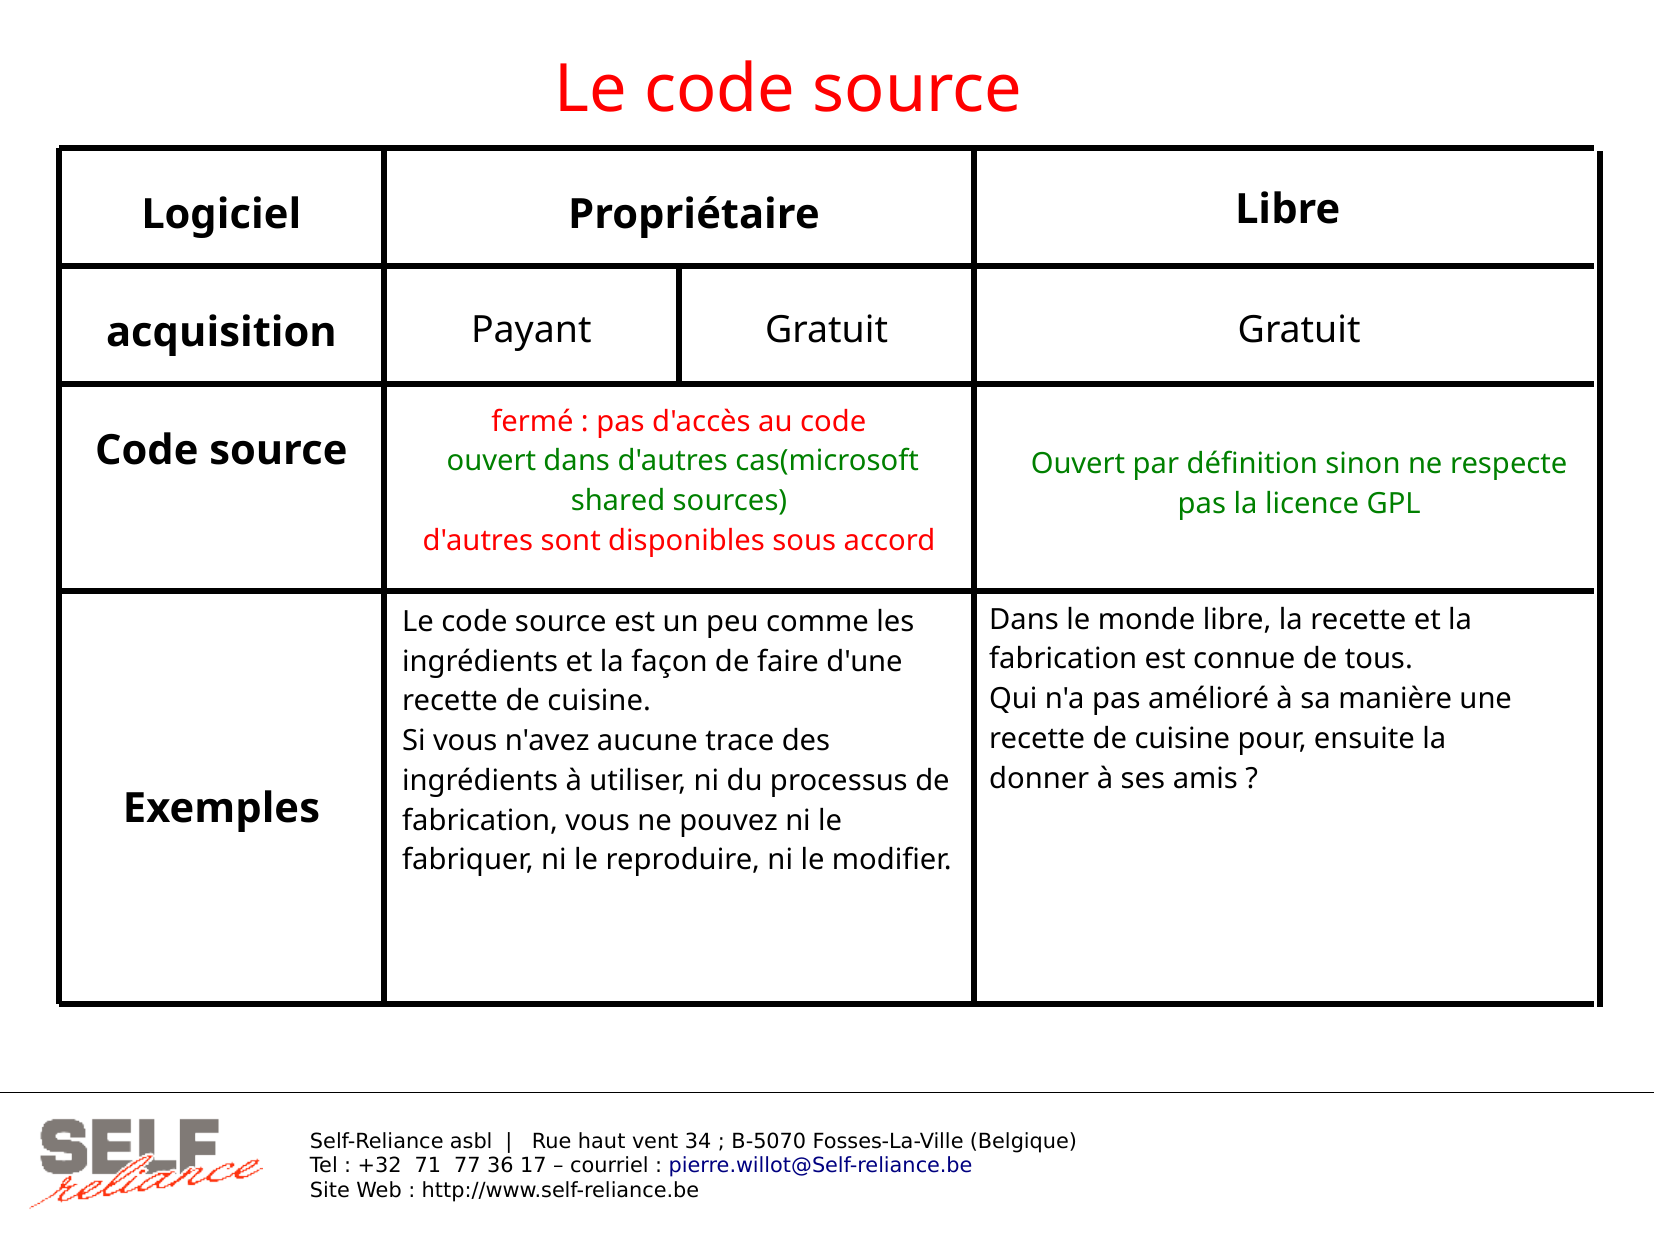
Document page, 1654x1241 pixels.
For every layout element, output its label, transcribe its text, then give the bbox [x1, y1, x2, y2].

text_box acquisition [59, 291, 384, 384]
text_box Exemples [59, 767, 384, 861]
text_box Gratuit [1181, 295, 1418, 375]
text_box Logiciel [59, 173, 384, 266]
text_box Le code source [236, 29, 1359, 166]
text_box Propriétaire [442, 173, 945, 266]
text_box Le code source est un peu comme les ingrédients et la façon de faire d'une recette de cuisine. Si vous n'avez aucune trace des ingrédients à utiliser, ni du processus de fabrication, vous ne pouvez ni le fabriquer, ni le reproduire, ni le modifier. [387, 592, 978, 960]
text_box Ouvert par définition sinon ne respecte pas la licence GPL [1003, 395, 1595, 562]
text_box Libre [1036, 168, 1539, 261]
text_box Self-Reliance asbl | Rue haut vent 34 ; B-5070 Fosses-La-Ville (Belgique) Tel : +32 71 77 36 17 – courriel : pierre.willot@Self-reliance.be Site Web : http://www.self-reliance.be [295, 1122, 1388, 1210]
text_box Code source [59, 409, 383, 502]
picture [28, 1116, 263, 1214]
text_box Payant [413, 295, 650, 375]
text_box Gratuit [708, 295, 945, 375]
text_box fermé : pas d'accès au code ouvert dans d'autres cas(microsoft shared sources) d'autres sont disponibles sous accord [383, 392, 975, 659]
text_box Dans le monde libre, la recette et la fabrication est connue de tous. Qui n'a pas amélioré à sa manière une recette de cuisine pour, ensuite la donner à ses amis ? [974, 590, 1565, 857]
